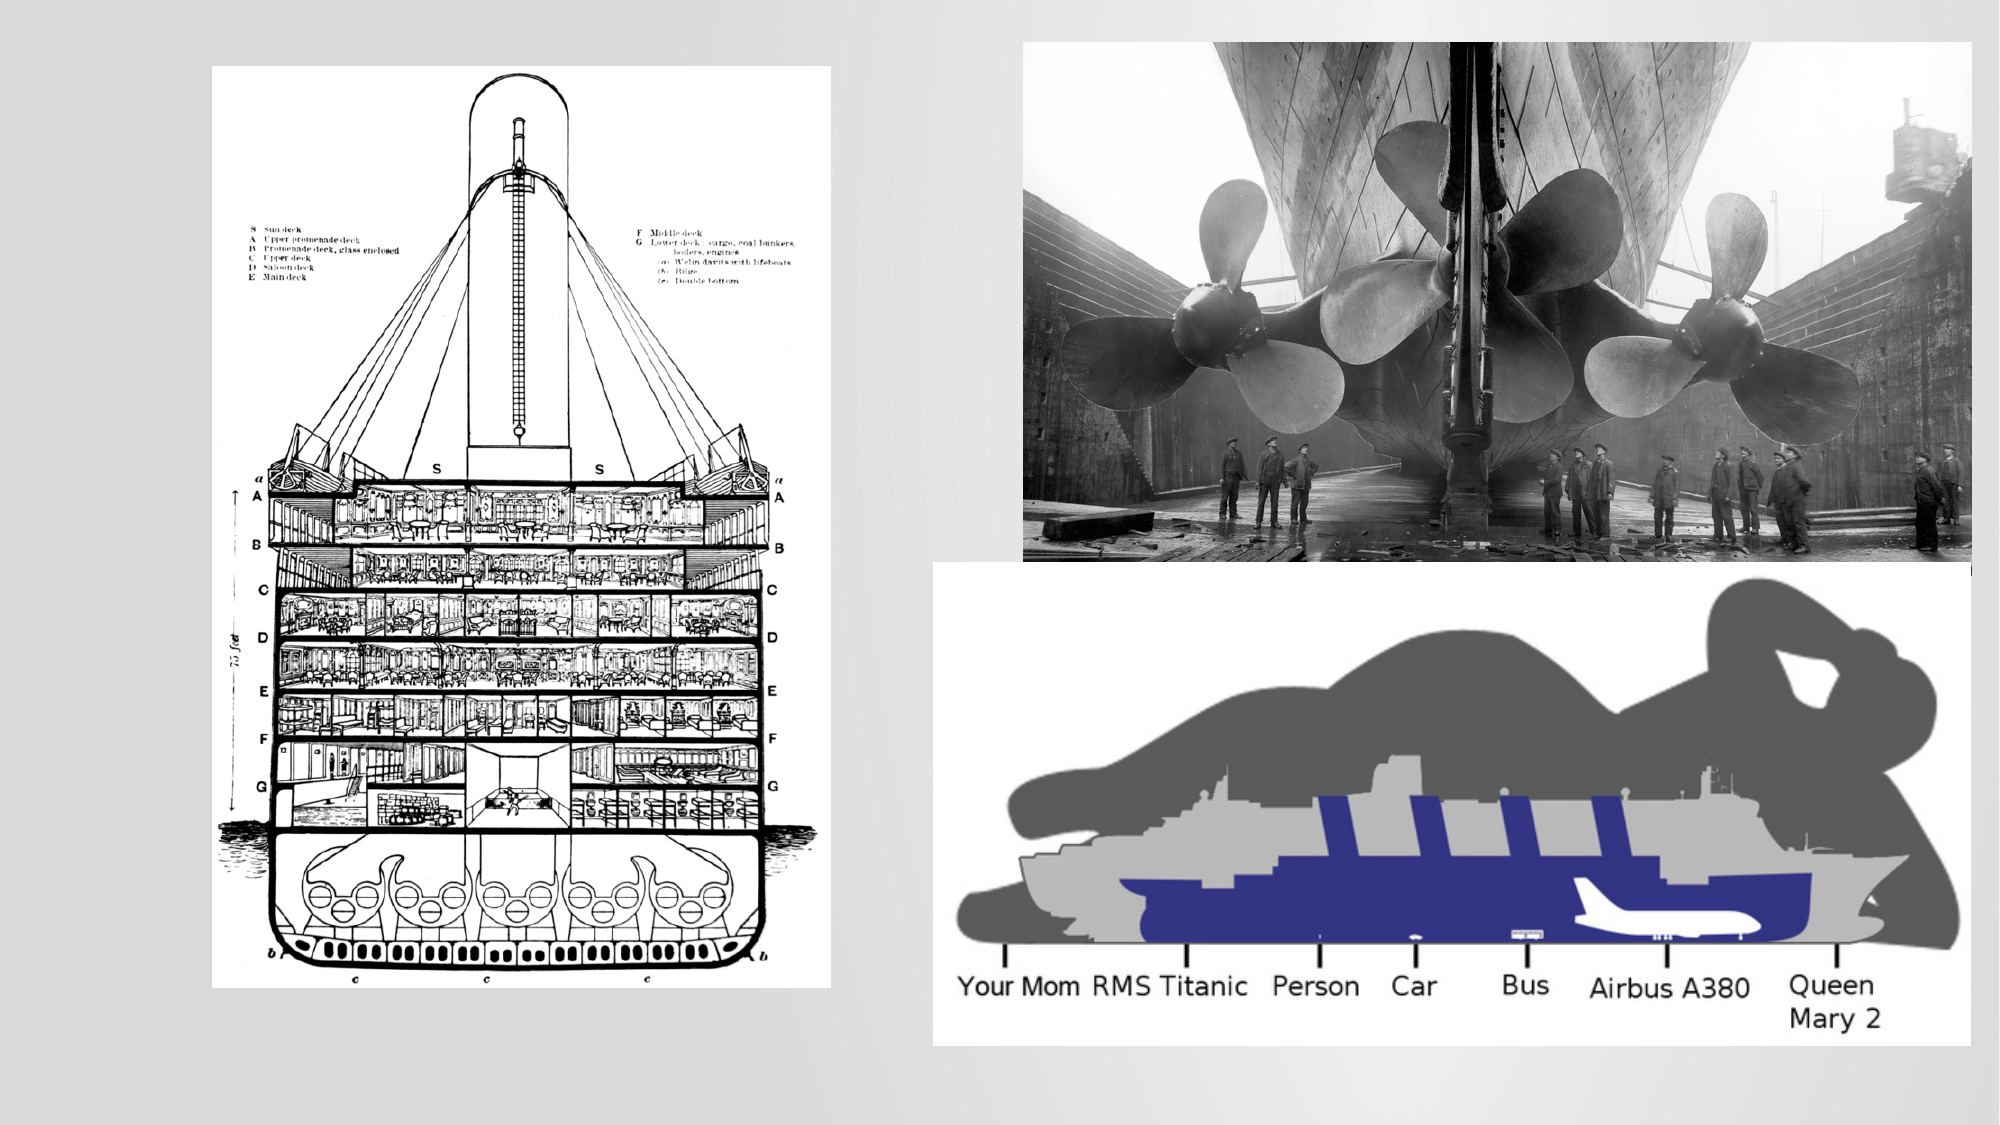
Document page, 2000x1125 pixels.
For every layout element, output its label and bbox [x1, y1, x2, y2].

picture [212, 66, 831, 988]
picture [933, 42, 1972, 1046]
